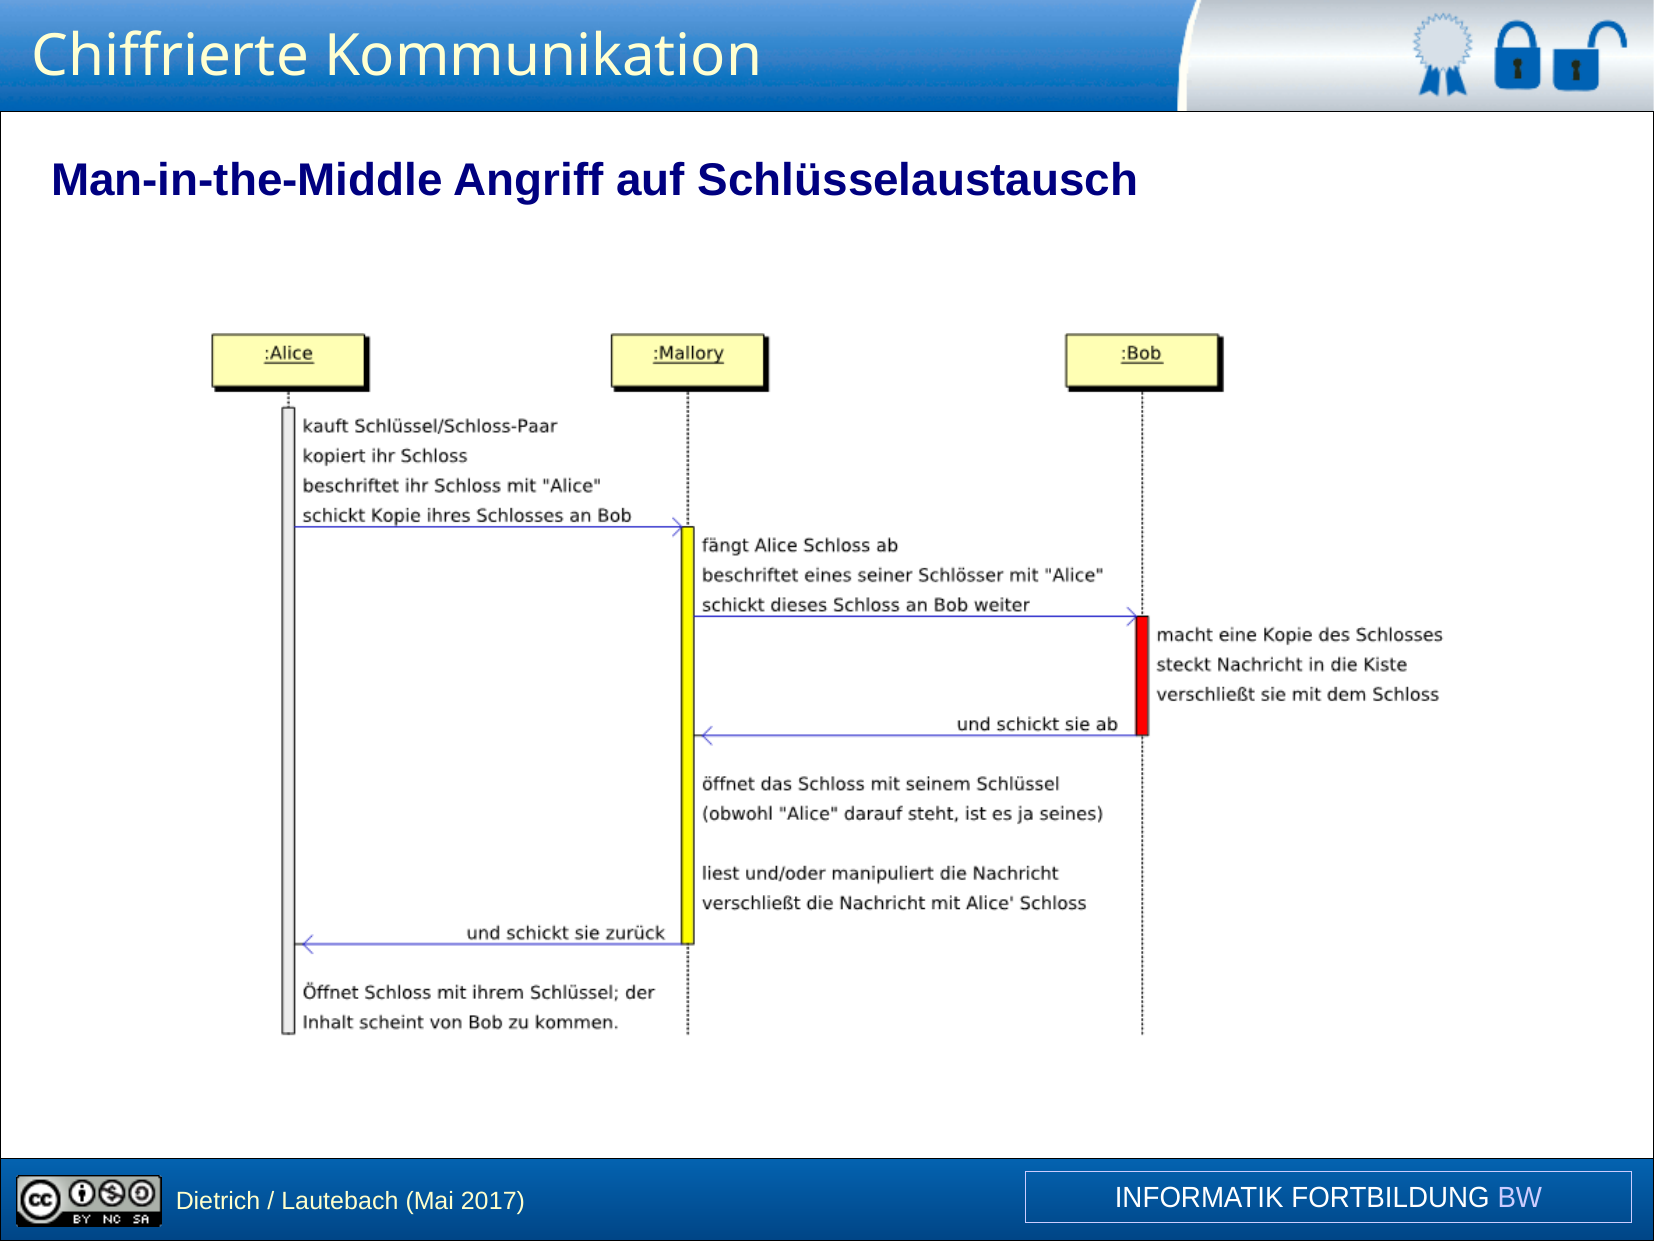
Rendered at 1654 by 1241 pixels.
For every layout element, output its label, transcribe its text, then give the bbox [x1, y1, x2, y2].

title Chiffrierte Kommunikation [31, 14, 1151, 92]
picture [188, 325, 1474, 1045]
picture [0, 0, 1654, 111]
picture [16, 1175, 162, 1227]
text_box Man-in-the-Middle Angriff auf Schlüsselaustausch [36, 146, 1617, 214]
